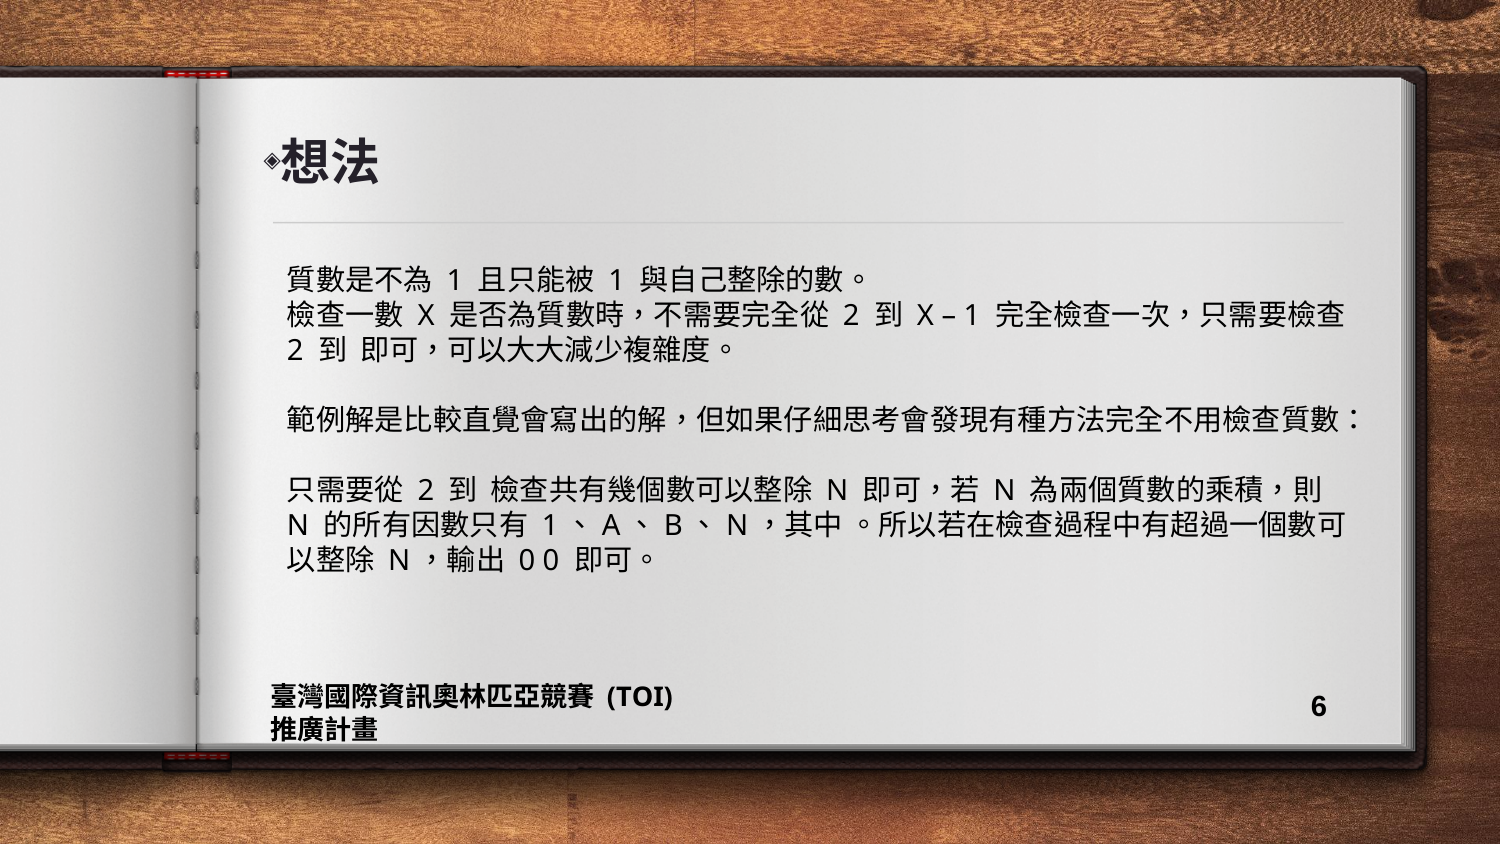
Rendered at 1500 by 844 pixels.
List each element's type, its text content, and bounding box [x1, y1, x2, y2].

text_box 質數是不為 1 且只能被 1 與自己整除的數。 檢查一數 X 是否為質數時，不需要完全從 2 到 X – 1 完全檢查一次，只需要檢查 2 到 即可，可以大大減少複雜度。 範例解是比較直覺會寫出的解，但如果仔細思考會發現有種方法完全不用檢查質數： 只需要從 2 到 檢查共有幾個數可以整除 N 即可，若 N 為兩個質數的乘積，則 N 的所有因數只有 1、A、B、N，其中 。所以若在檢查過程中有超過一個數可以整除 N，輸出 0 0 即可。 [271, 253, 1369, 597]
text_box 想法 [248, 115, 1190, 205]
text_box 6 [1295, 672, 1386, 737]
